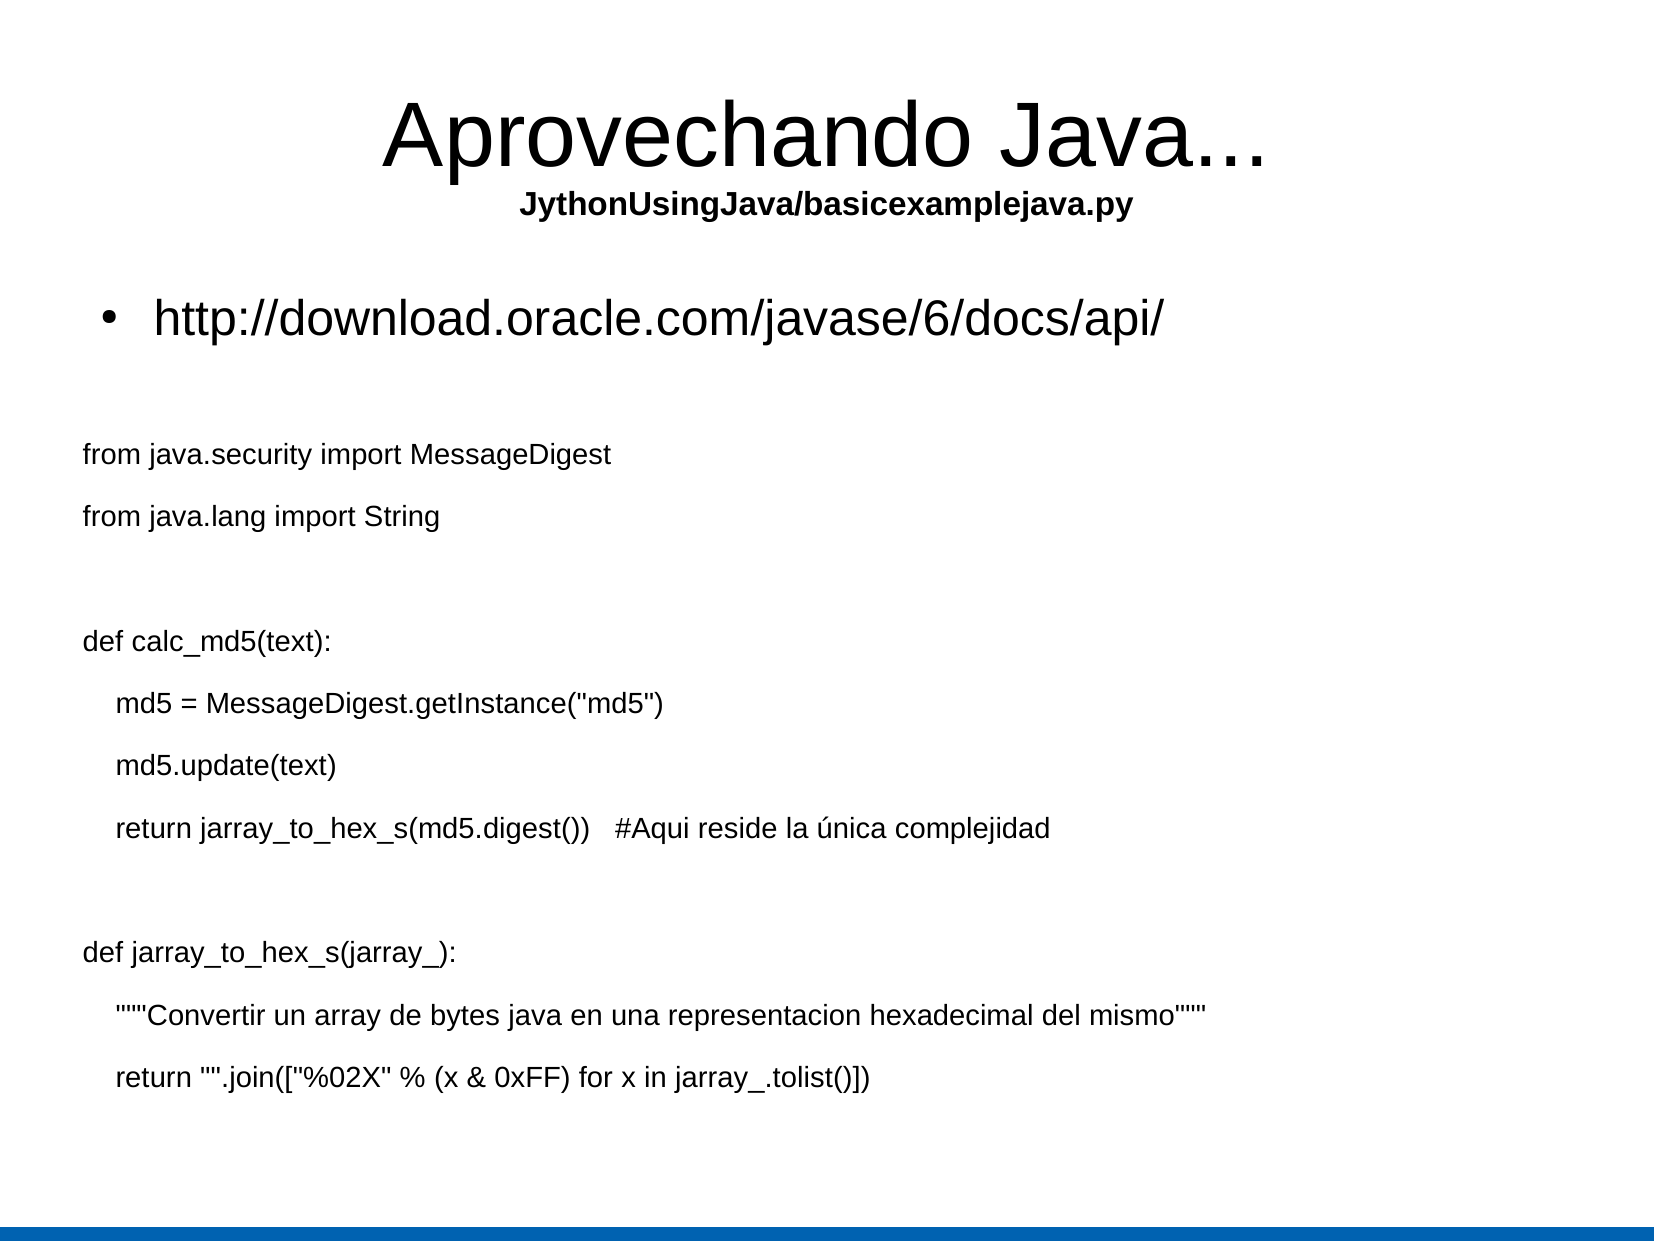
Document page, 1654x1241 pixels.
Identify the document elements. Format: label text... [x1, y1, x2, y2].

list http://download.oracle.com/javase/6/docs/api/ from java.security import MessageDigest from java.lang import String def calc_md5(text): md5 = MessageDigest.getInstance("md5") md5.update(text) return jarray_to_hex_s(md5.digest()) #Aqui reside la única complejidad def jarray_to_hex_s(jarray_): """Convertir un array de bytes java en una representacion hexadecimal del mismo""" return "".join(["%02X" % (x & 0xFF) for x in jarray_.tolist()]) [82, 290, 1571, 1109]
title Aprovechando Java... JythonUsingJava/basicexamplejava.py [82, 49, 1571, 257]
